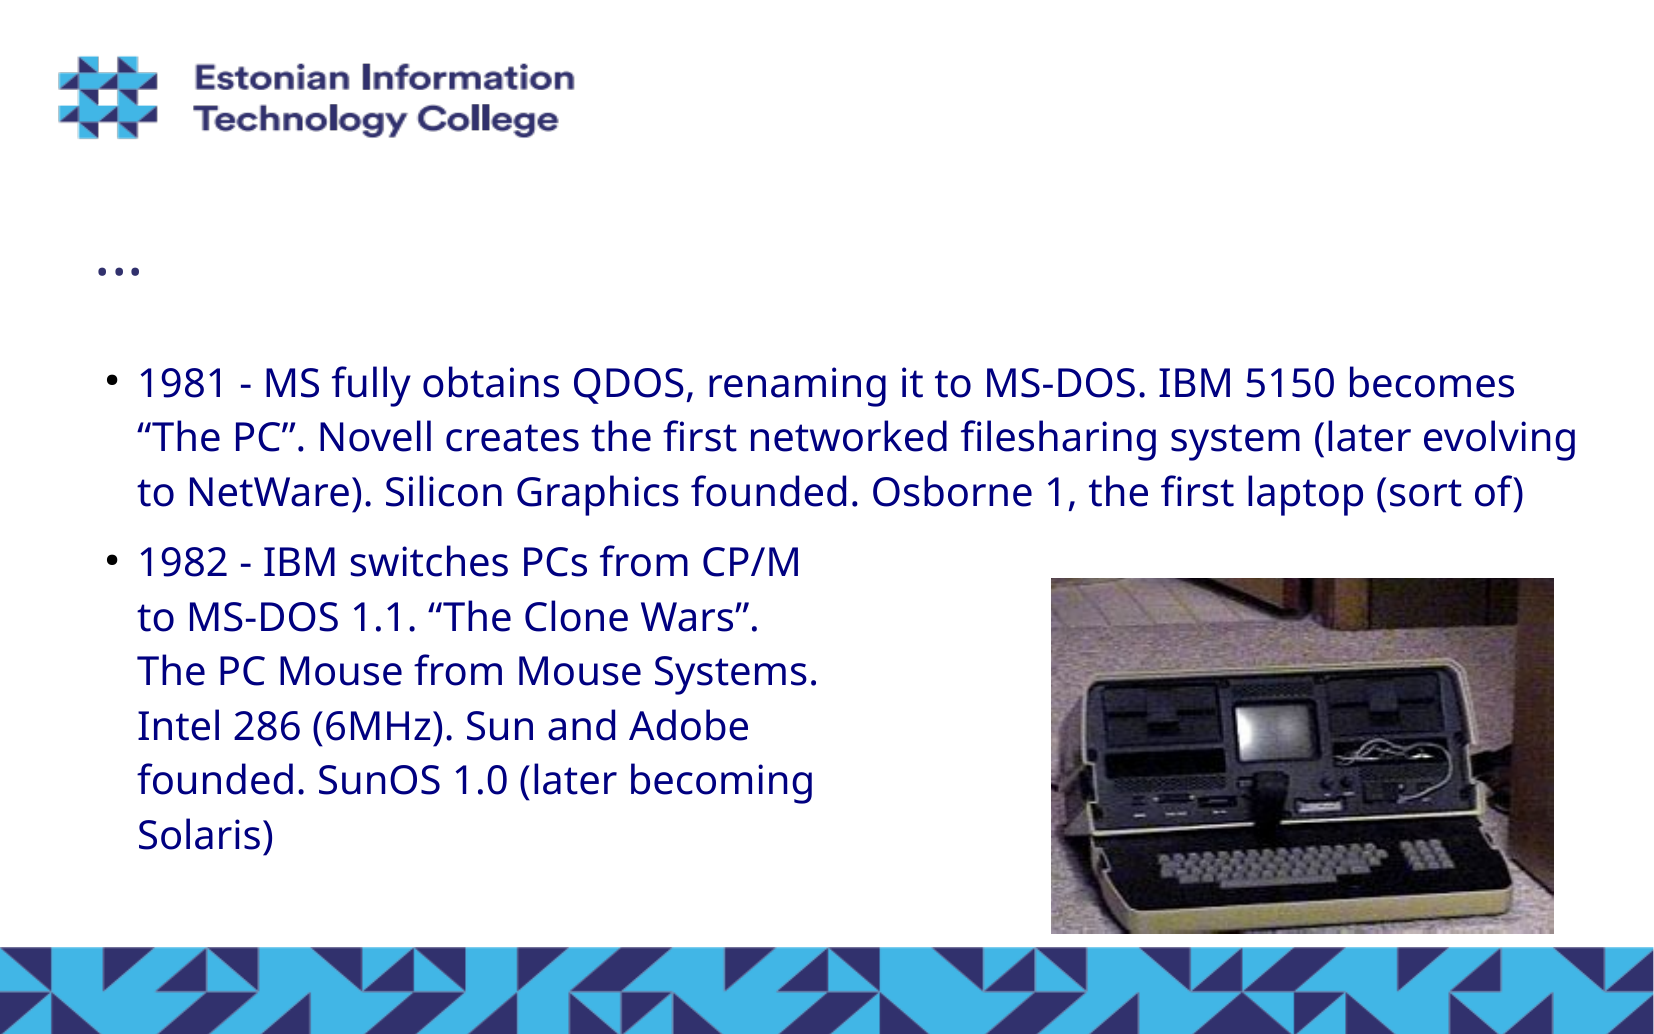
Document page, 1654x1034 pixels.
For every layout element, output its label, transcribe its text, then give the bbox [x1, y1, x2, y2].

title ... [94, 165, 1231, 338]
list 1981 - MS fully obtains QDOS, renaming it to MS-DOS. IBM 5150 becomes “The PC”. Novell creates the first networked filesharing system (later evolving to NetWare). Silicon Graphics founded. Osborne 1, the first laptop (sort of) 1982 - IBM switches PCs from CP/M to MS-DOS 1.1. “The Clone Wars”. The PC Mouse from Mouse Systems. Intel 286 (6MHz). Sun and Adobe founded. SunOS 1.0 (later becoming Solaris) [94, 354, 1607, 922]
picture [1051, 578, 1554, 934]
